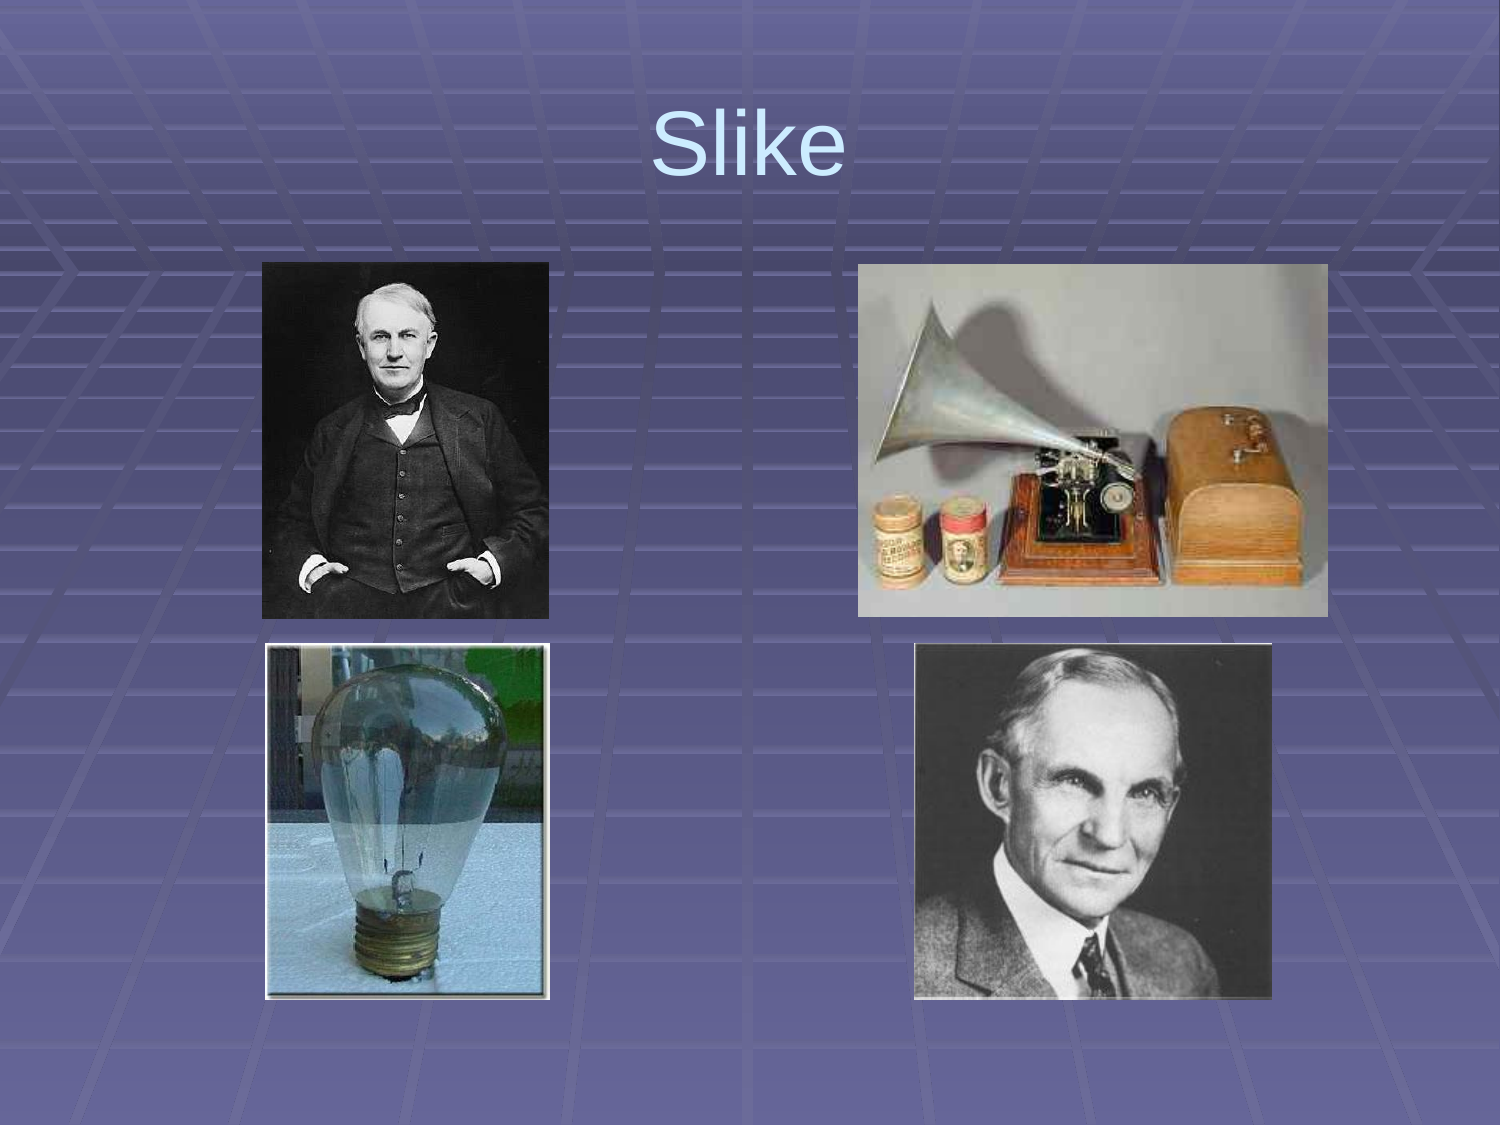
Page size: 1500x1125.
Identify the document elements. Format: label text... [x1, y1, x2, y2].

title Slike [74, 44, 1425, 233]
picture [858, 264, 1328, 617]
picture [914, 643, 1272, 1000]
picture [265, 643, 550, 1000]
picture [262, 262, 549, 619]
